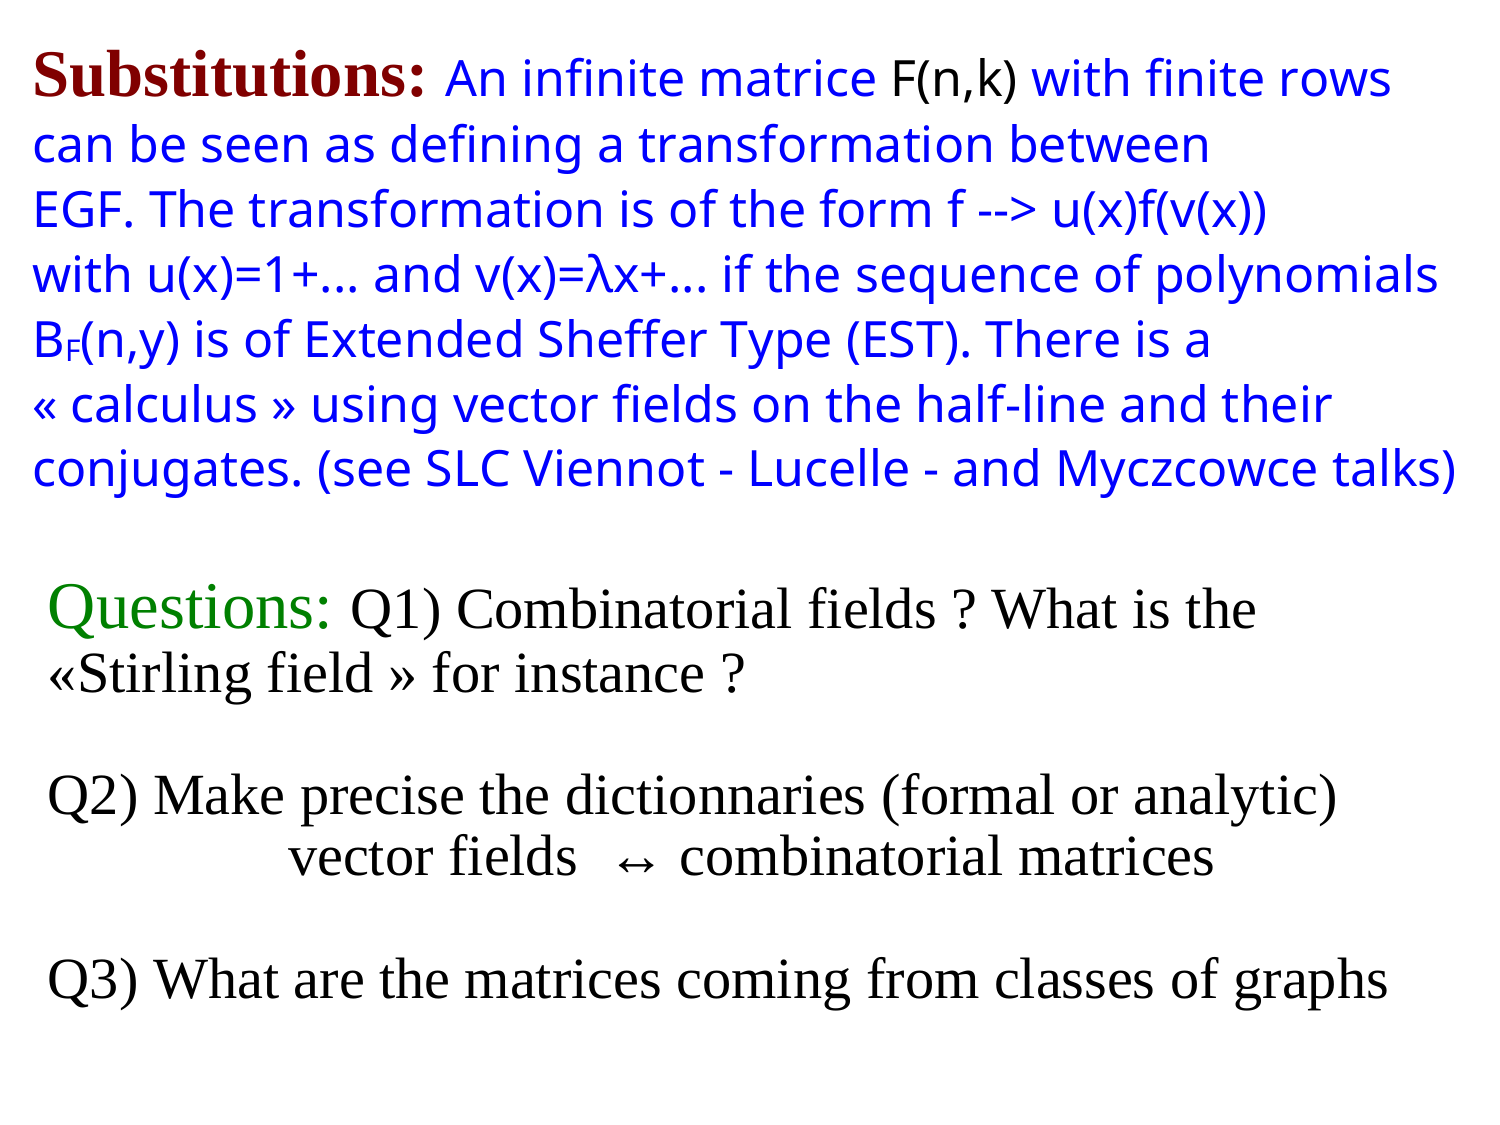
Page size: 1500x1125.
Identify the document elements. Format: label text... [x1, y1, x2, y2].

text_box Questions: Q1) Combinatorial fields ? What is the «Stirling field » for instance ? Q2) Make precise the dictionnaries (formal or analytic) vector fields ↔ combinatorial matrices Q3) What are the matrices coming from classes of graphs [33, 565, 1471, 1028]
text_box Substitutions: An infinite matrice F(n,k) with finite rows can be seen as defining a transformation between EGF. The transformation is of the form f --> u(x)f(v(x)) with u(x)=1+... and v(x)=λx+... if the sequence of polynomials BF(n,y) is of Extended Sheffer Type (EST). There is a « calculus » using vector fields on the half-line and their conjugates. (see SLC Viennot - Lucelle - and Myczcowce talks) [17, 32, 1485, 538]
